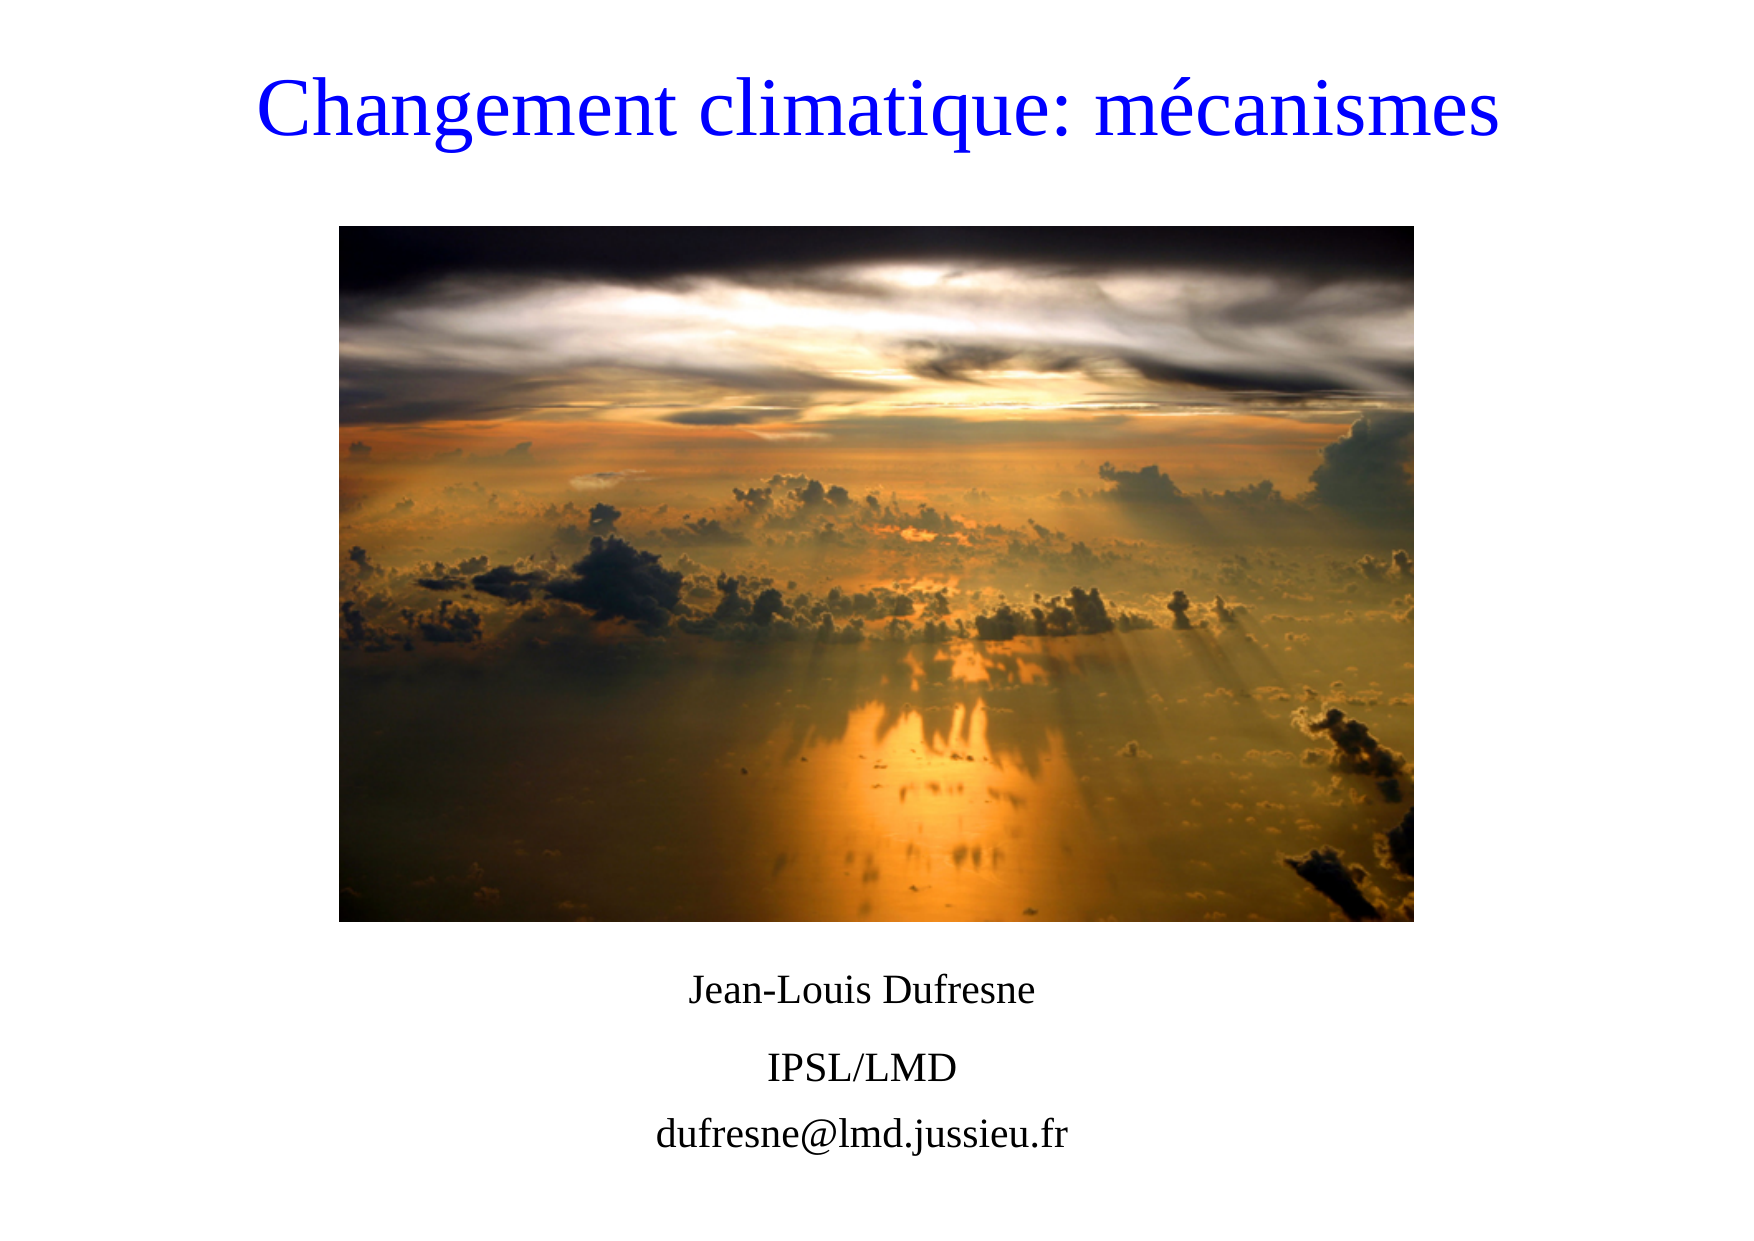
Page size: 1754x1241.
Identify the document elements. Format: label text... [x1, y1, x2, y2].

picture [339, 226, 1414, 922]
text_box Changement climatique: mécanismes [132, 66, 1628, 154]
text_box Jean-Louis Dufresne IPSL/LMD dufresne@lmd.jussieu.fr [254, 961, 1470, 1165]
